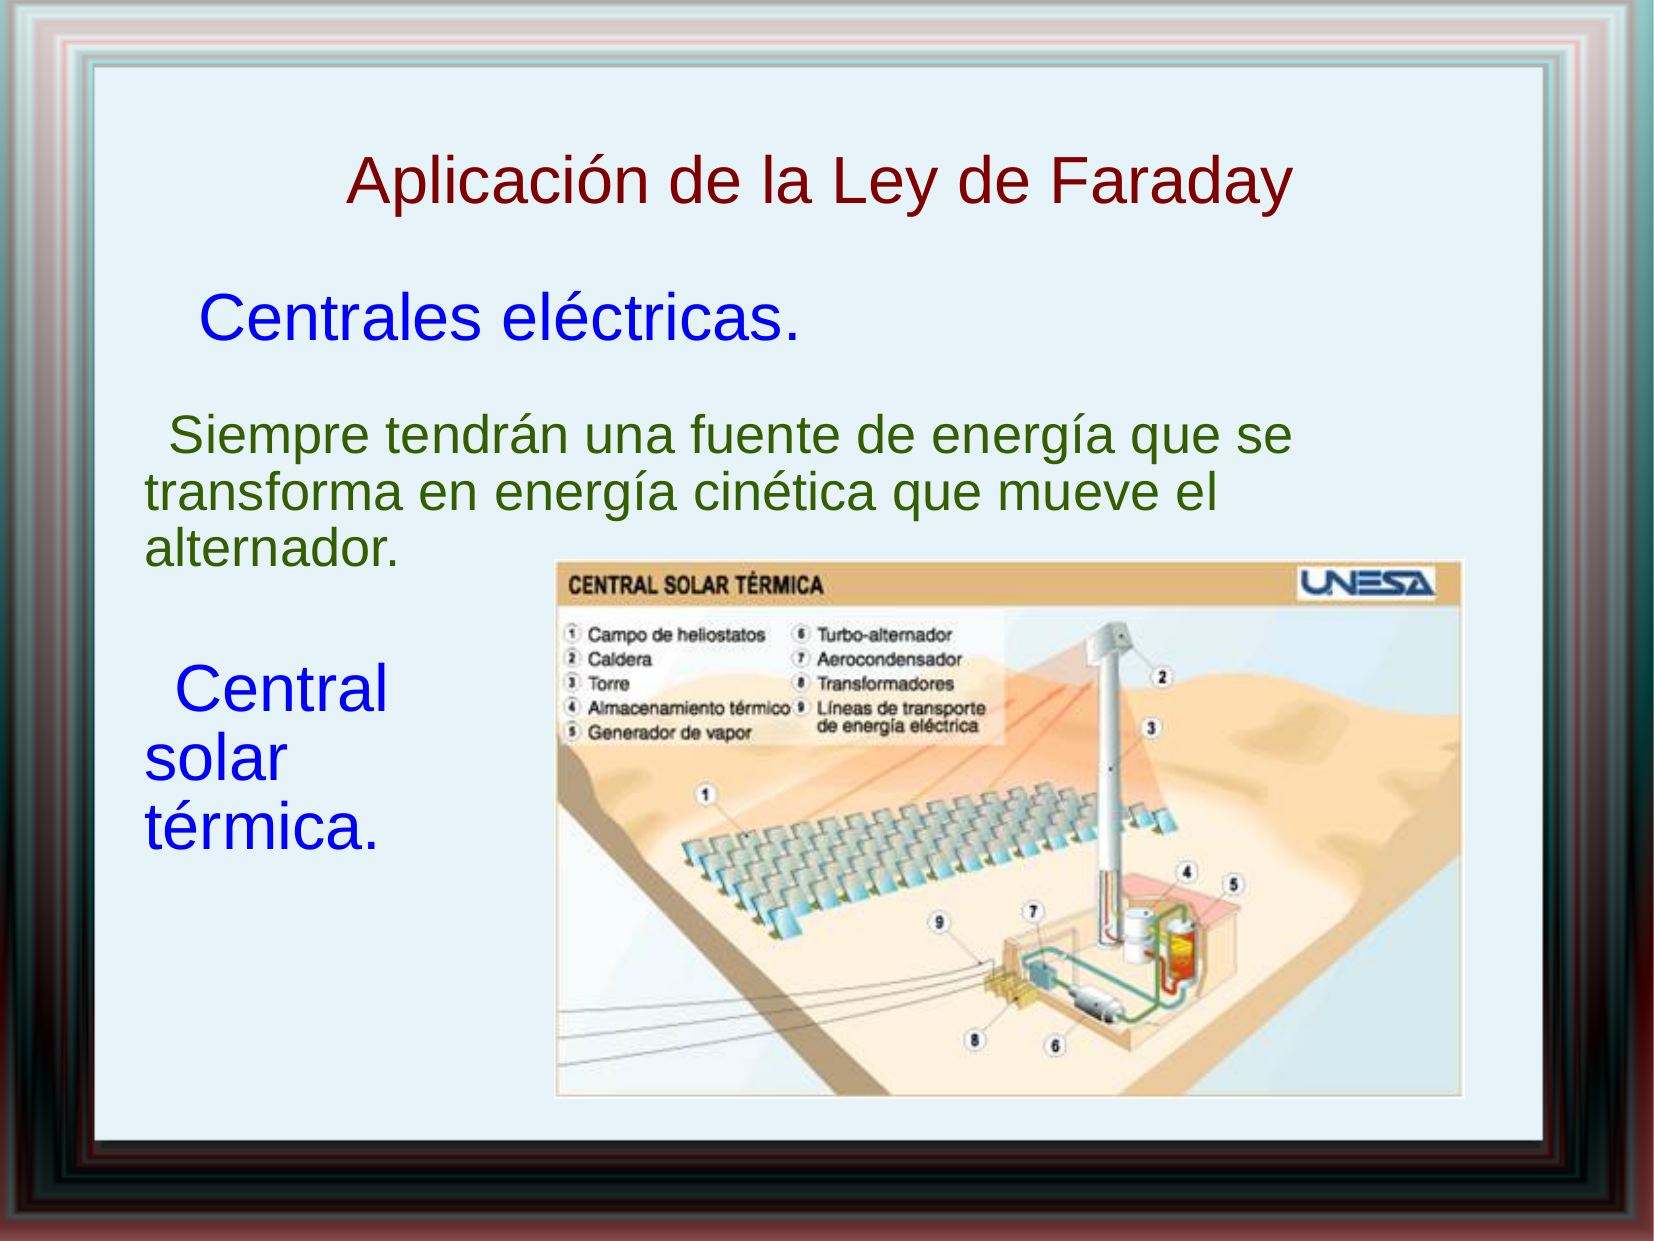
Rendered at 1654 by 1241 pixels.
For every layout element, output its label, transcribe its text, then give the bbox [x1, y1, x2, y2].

picture [0, 0, 1654, 1241]
text_box Siempre tendrán una fuente de energía que se transforma en energía cinética que mueve el alternador. [129, 401, 1453, 590]
text_box Centrales eléctricas. [153, 277, 1288, 368]
text_box Central solar térmica. [129, 648, 532, 877]
text_box Aplicación de la Ley de Faraday [271, 141, 1371, 217]
